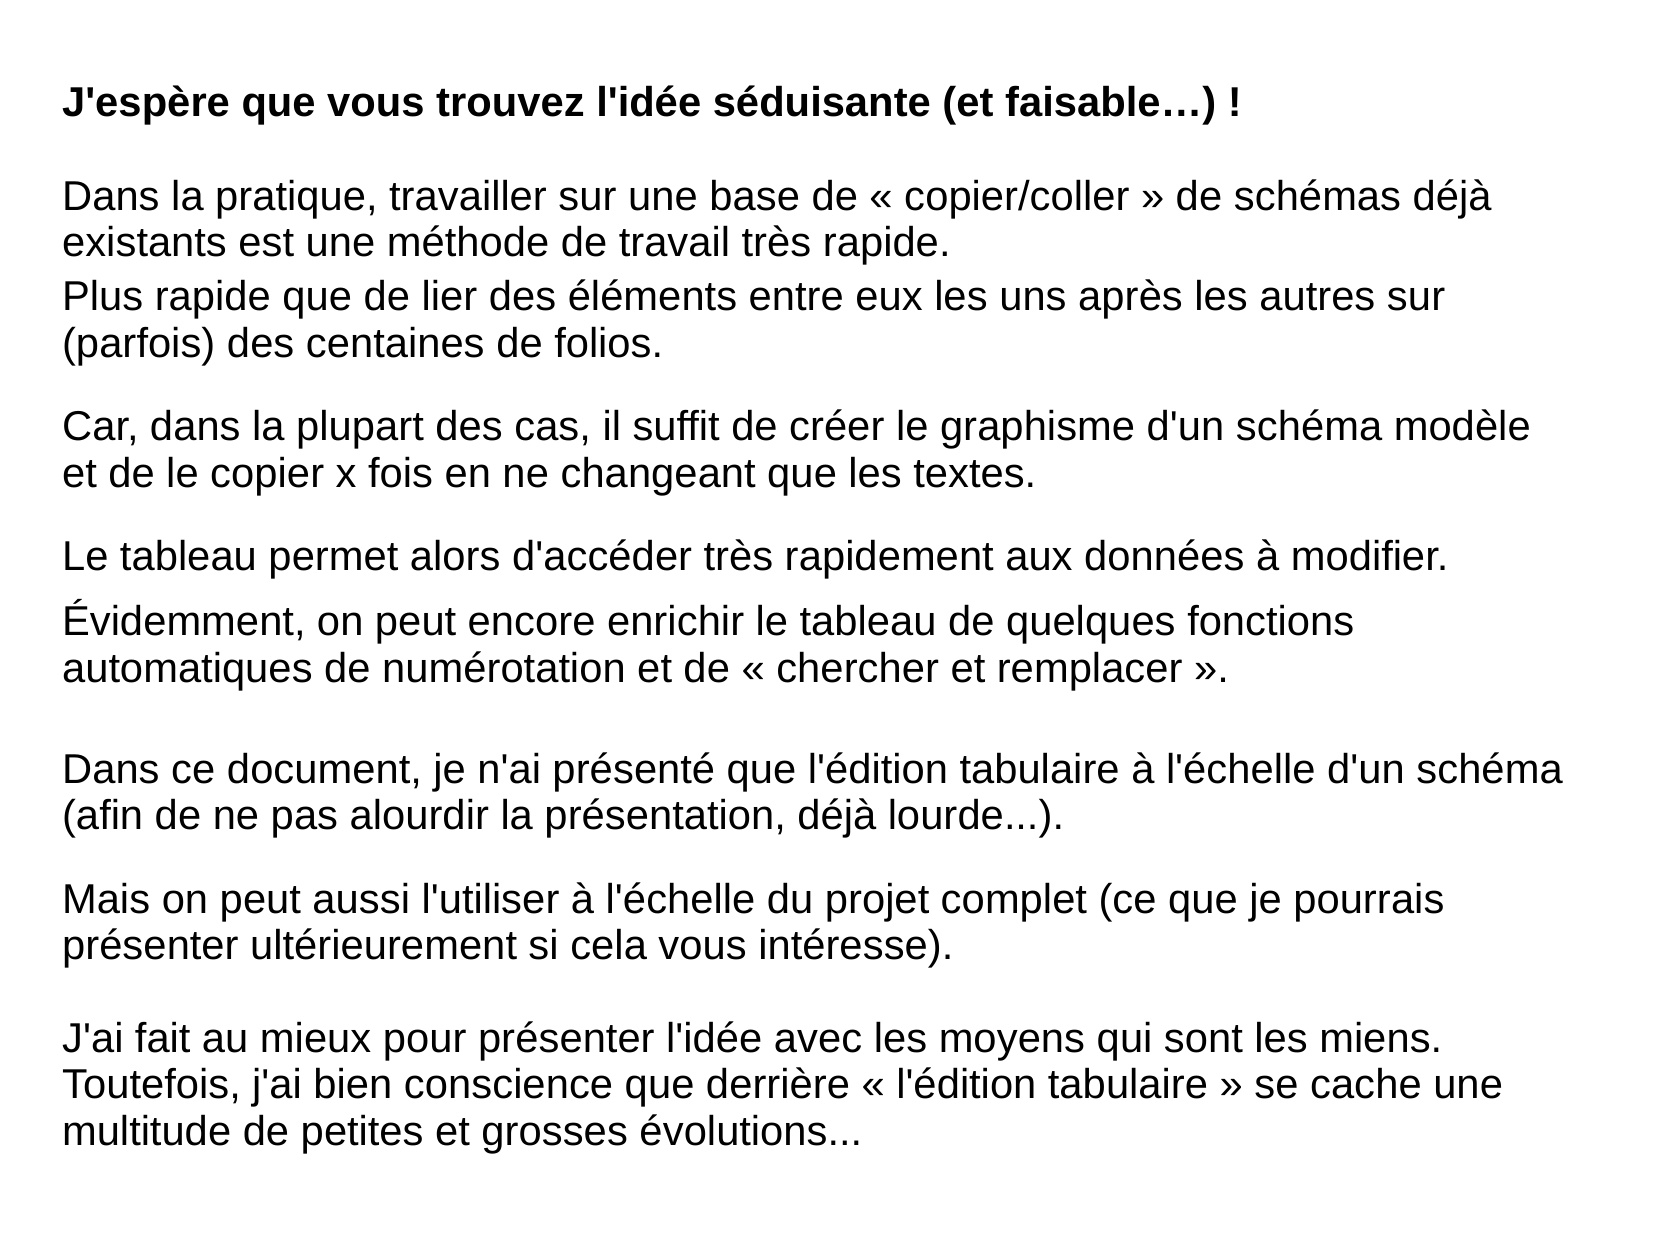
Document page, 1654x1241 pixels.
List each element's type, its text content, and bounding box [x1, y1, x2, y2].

text_box J'espère que vous trouvez l'idée séduisante (et faisable…) ! [47, 70, 1548, 142]
text_box J'ai fait au mieux pour présenter l'idée avec les moyens qui sont les miens. Toutefois, j'ai bien conscience que derrière « l'édition tabulaire » se cache une multitude de petites et grosses évolutions... [47, 1007, 1583, 1164]
text_box Mais on peut aussi l'utiliser à l'échelle du projet complet (ce que je pourrais présenter ultérieurement si cela vous intéresse). [47, 868, 1583, 978]
text_box Car, dans la plupart des cas, il suffit de créer le graphisme d'un schéma modèle et de le copier x fois en ne changeant que les textes. [47, 395, 1583, 505]
text_box Dans la pratique, travailler sur une base de « copier/coller » de schémas déjà existants est une méthode de travail très rapide. [47, 165, 1583, 265]
text_box Évidemment, on peut encore enrichir le tableau de quelques fonctions automatiques de numérotation et de « chercher et remplacer ». [47, 590, 1583, 700]
text_box Dans ce document, je n'ai présenté que l'édition tabulaire à l'échelle d'un schéma (afin de ne pas alourdir la présentation, déjà lourde...). [47, 738, 1583, 848]
text_box Plus rapide que de lier des éléments entre eux les uns après les autres sur (parfois) des centaines de folios. [47, 265, 1583, 375]
text_box Le tableau permet alors d'accéder très rapidement aux données à modifier. [47, 525, 1583, 590]
